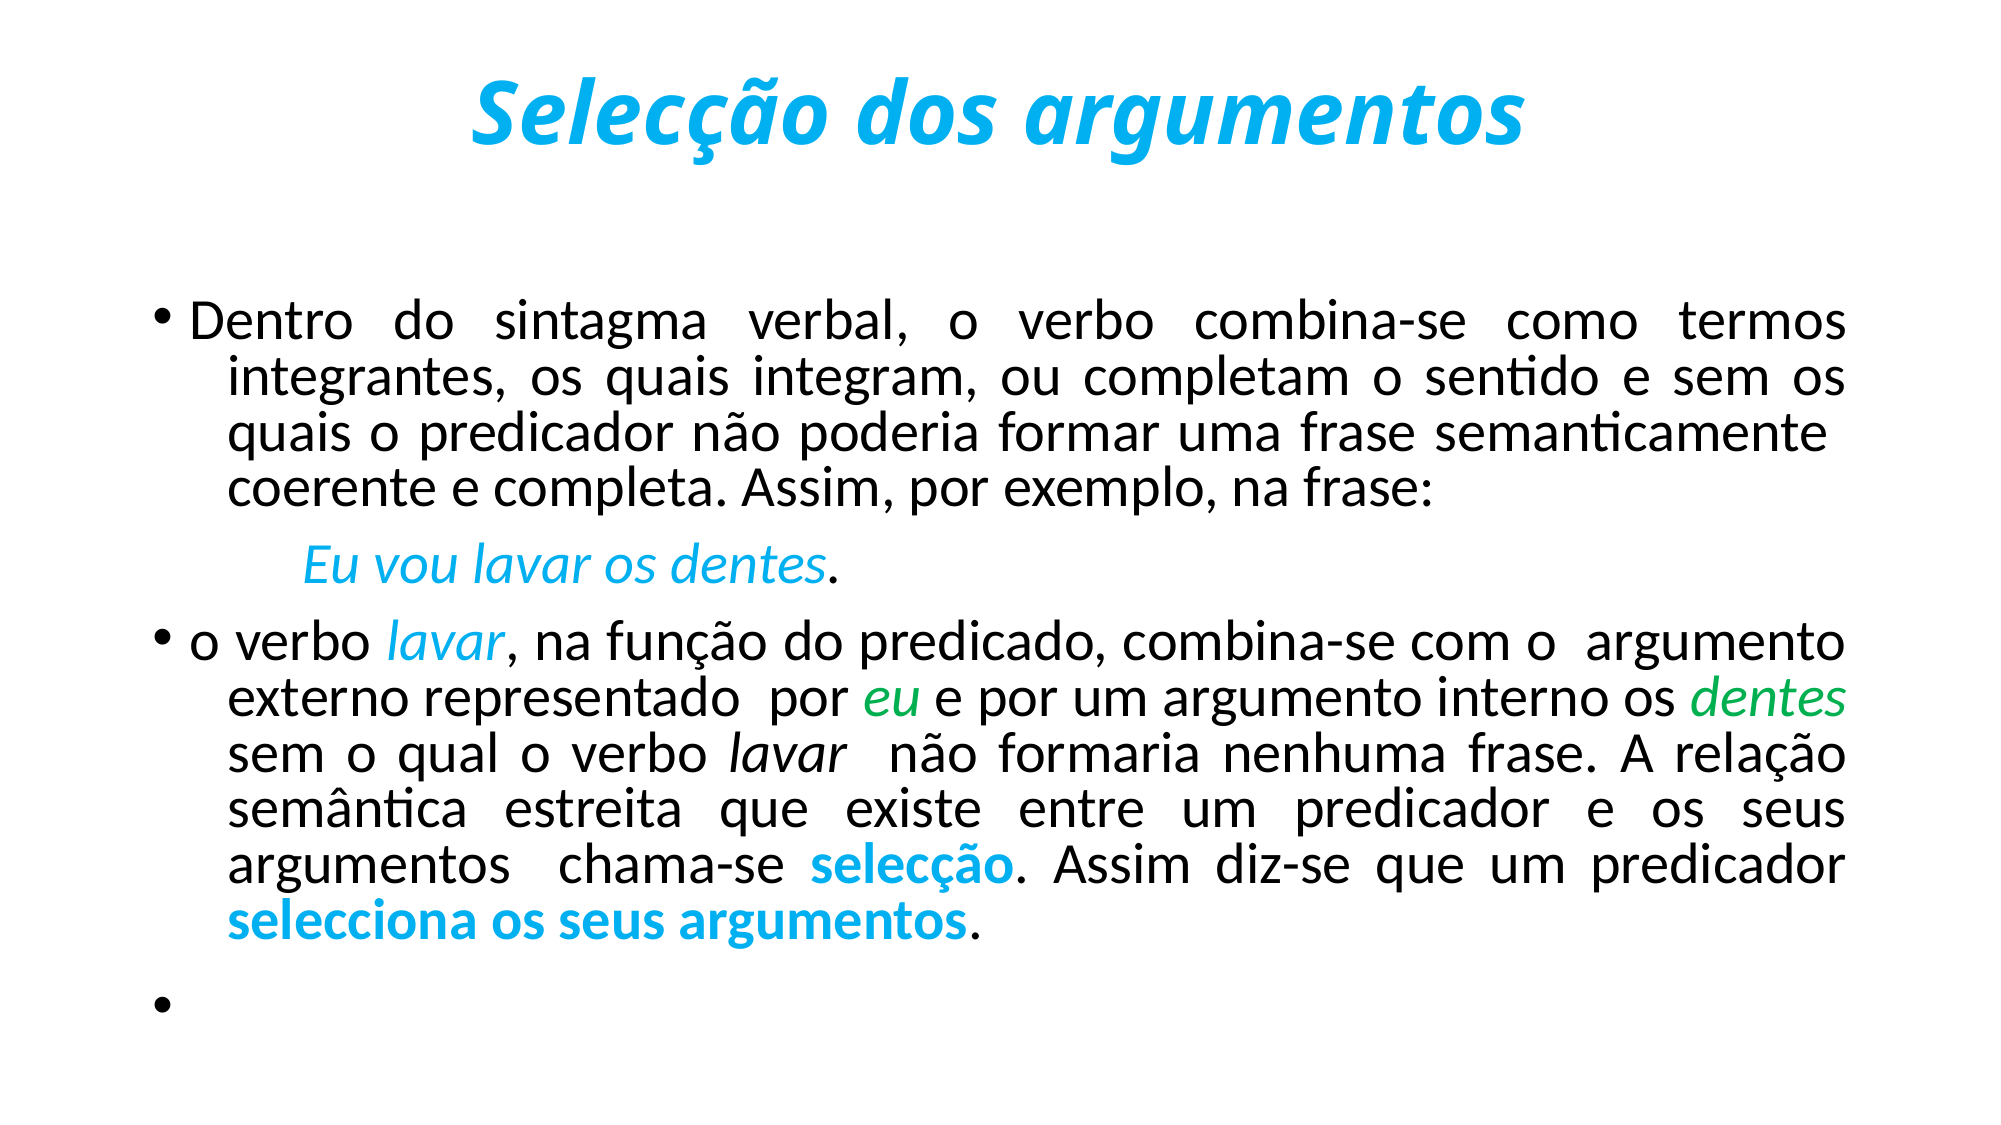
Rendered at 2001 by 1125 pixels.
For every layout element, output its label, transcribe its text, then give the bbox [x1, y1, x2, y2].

title Selecção dos argumentos [137, 59, 1863, 278]
list Dentro do sintagma verbal, o verbo combina-se como termos integrantes, os quais integram, ou completam o sentido e sem os quais o predicador não poderia formar uma frase semanticamente coerente e completa. Assim, por exemplo, na frase: Eu vou lavar os dentes. o verbo lavar, na função do predicado, combina-se com o argumento externo representado por eu e por um argumento interno os dentes sem o qual o verbo lavar não formaria nenhuma frase. A relação semântica estreita que existe entre um predicador e os seus argumentos chama-se selecção. Assim diz-se que um predicador selecciona os seus argumentos. [137, 287, 1863, 1001]
